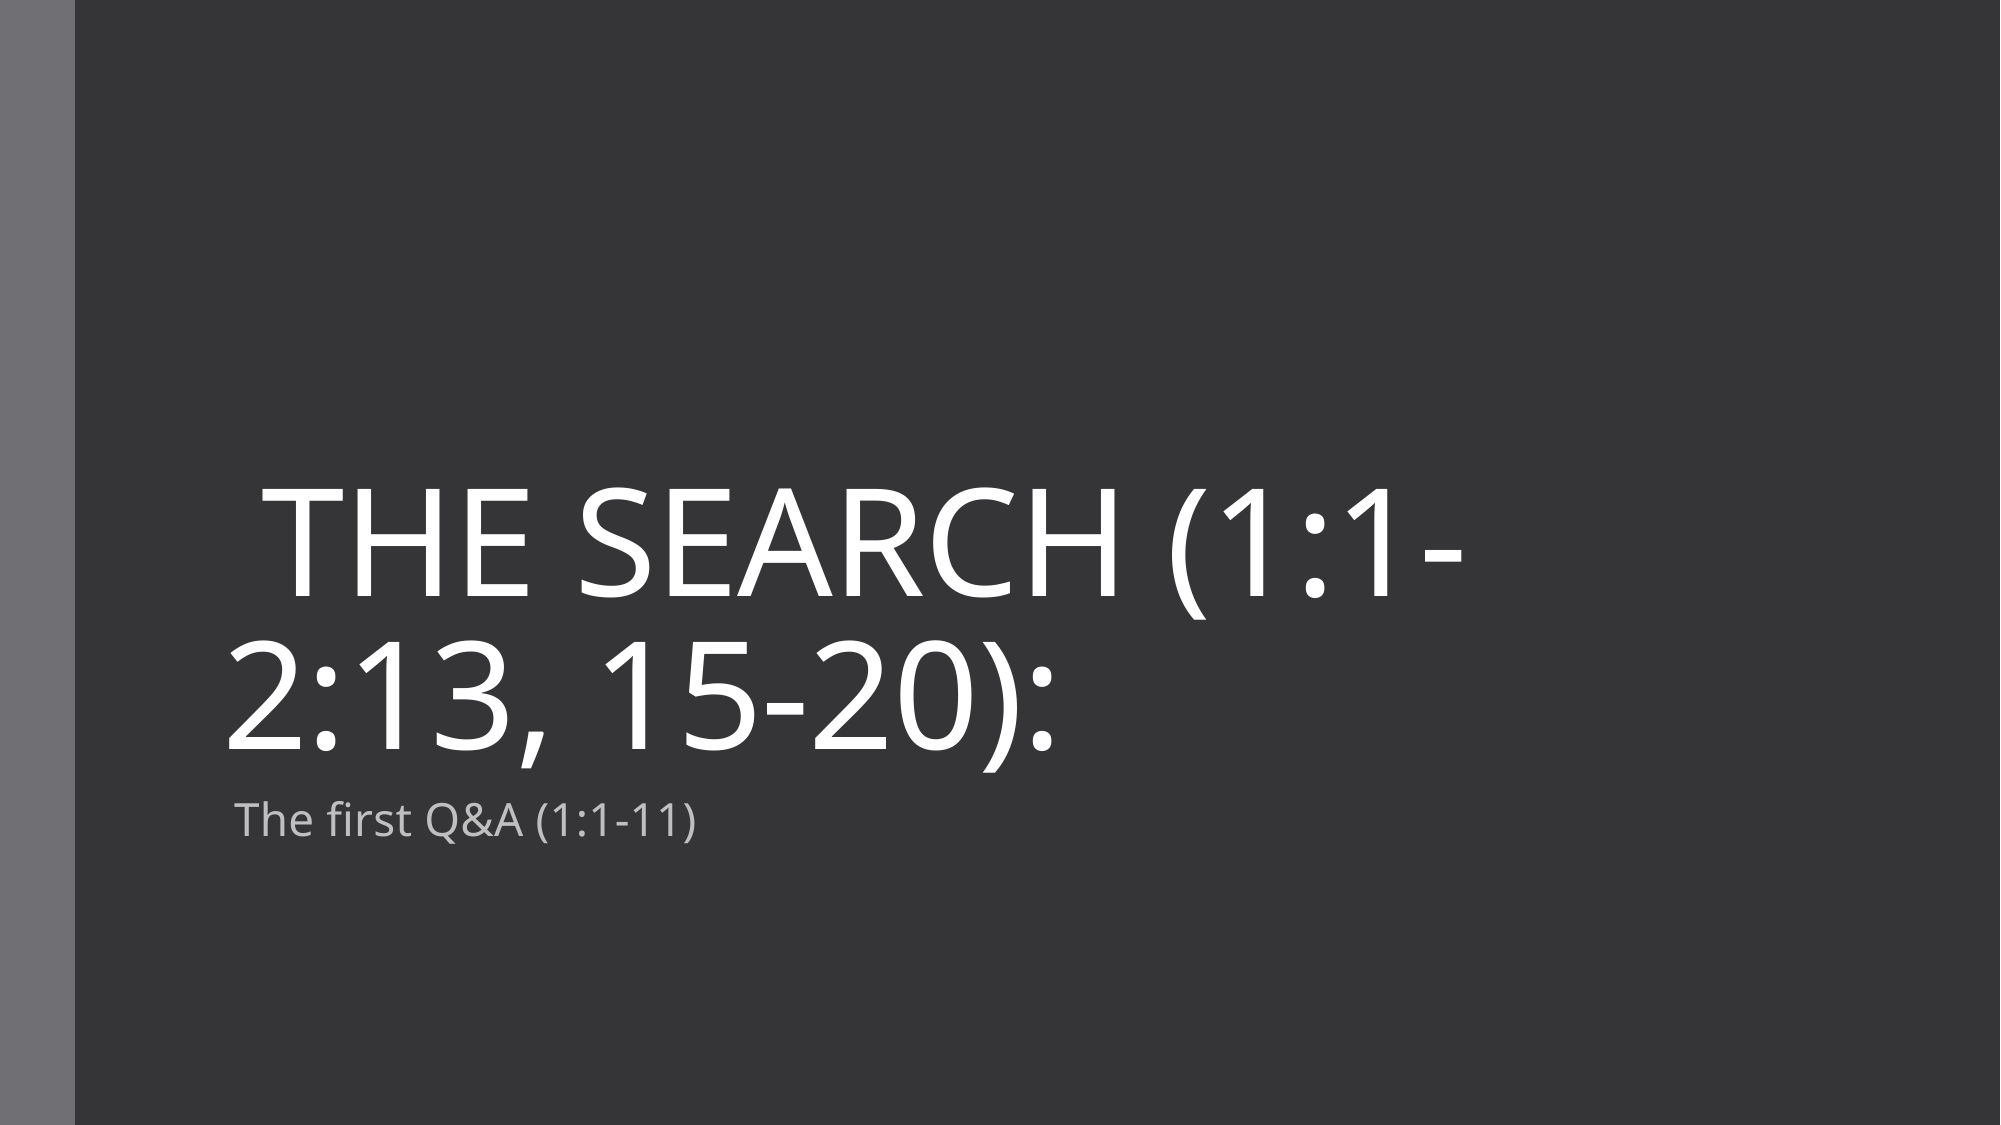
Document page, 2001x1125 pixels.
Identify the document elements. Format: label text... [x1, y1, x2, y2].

title THE SEARCH (1:1-2:13, 15-20): [206, 124, 1752, 787]
subtitle The first Q&A (1:1-11) [206, 787, 1752, 1066]
